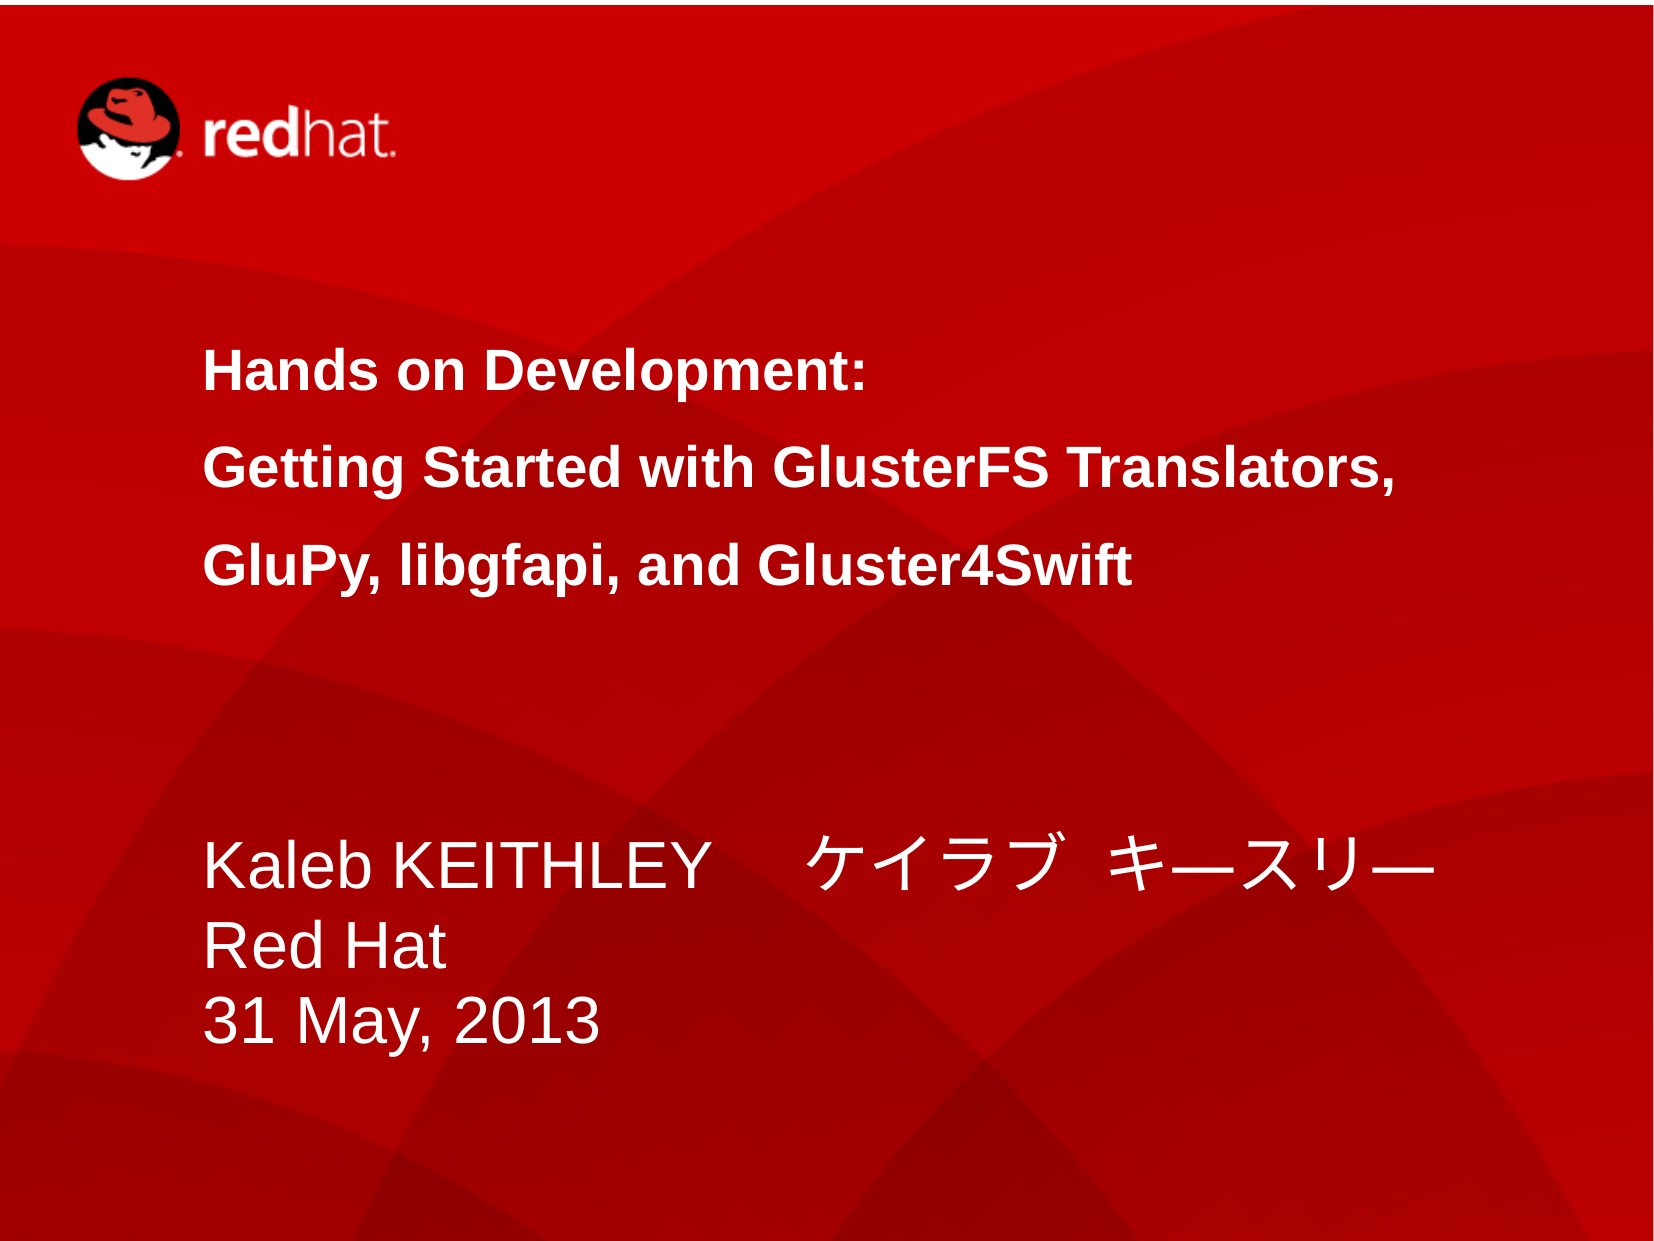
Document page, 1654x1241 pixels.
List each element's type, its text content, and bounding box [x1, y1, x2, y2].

text_box Kaleb KEITHLEY ケイラブ キ—スリ— Red Hat 31 May, 2013 [188, 765, 1576, 1008]
picture [0, 5, 1654, 1241]
text_box Hands on Development: Getting Started with GlusterFS Translators, GluPy, libgfapi, and Gluster4Swift [187, 297, 1426, 628]
